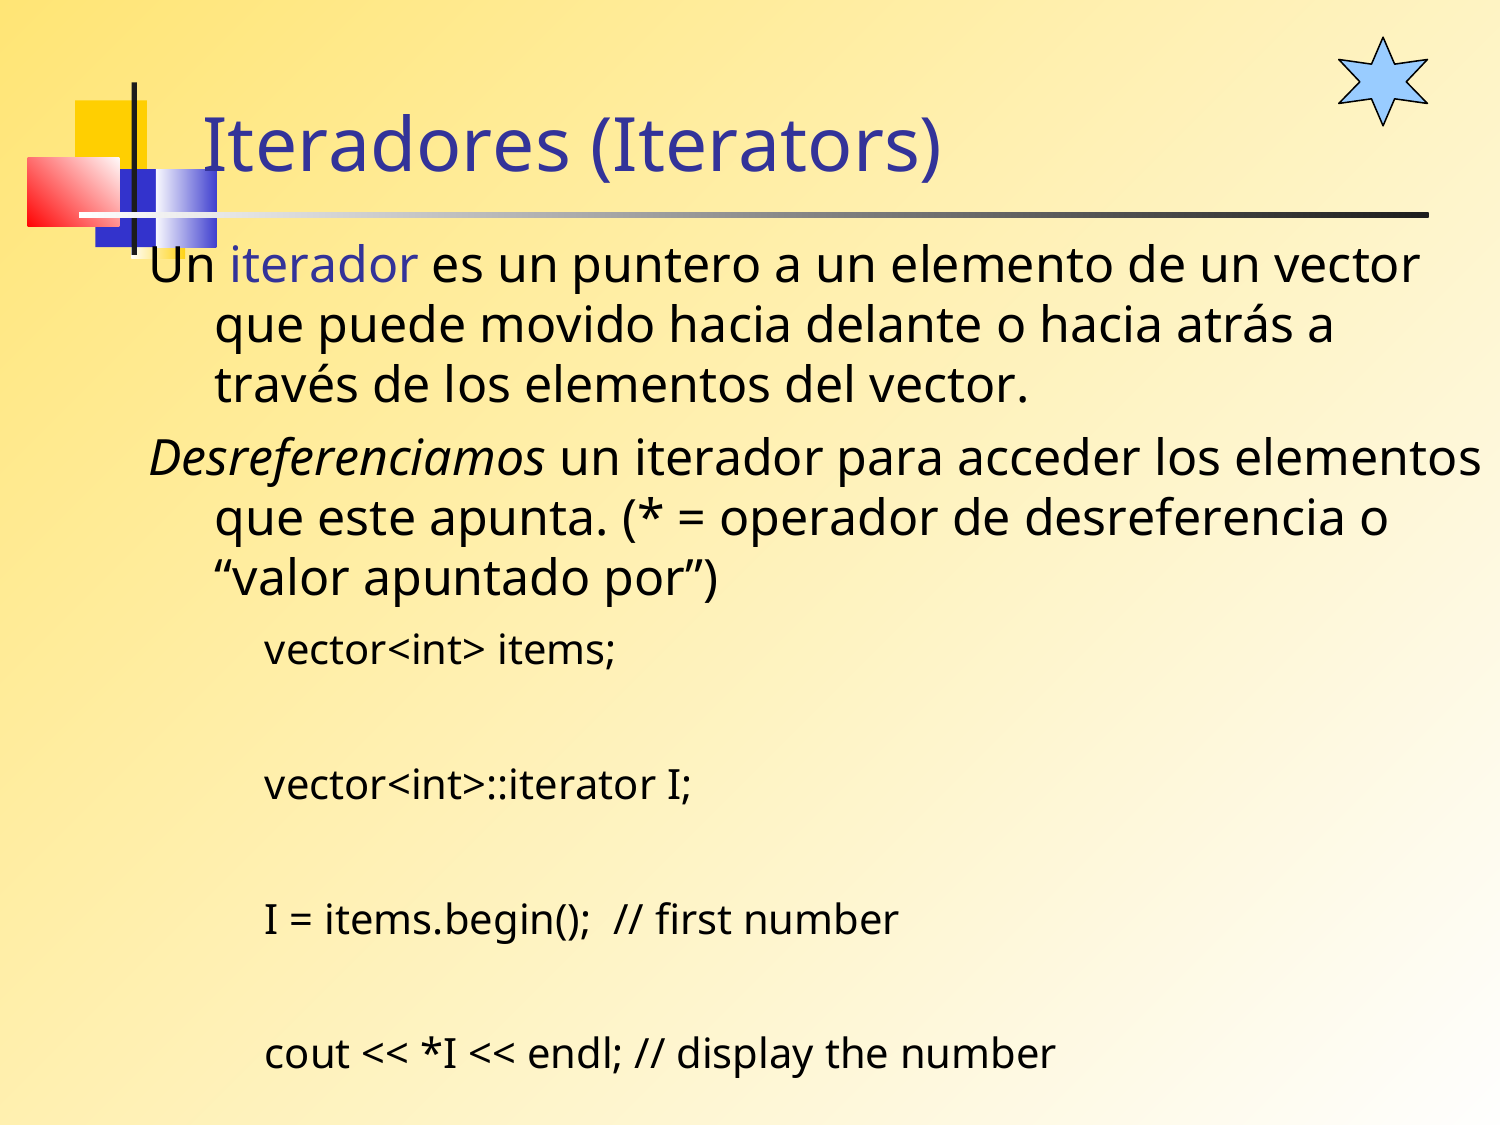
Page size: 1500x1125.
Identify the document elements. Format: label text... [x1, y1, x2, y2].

list vector<int> items; vector<int>::iterator I; I = items.begin(); // first number cout << *I << endl; // display the number [249, 612, 1401, 1101]
text_box [1338, 37, 1428, 126]
text_box Un iterador es un puntero a un elemento de un vector que puede movido hacia delante o hacia atrás a través de los elementos del vector. Desreferenciamos un iterador para acceder los elementos que este apunta. (* = operador de desreferencia o “valor apuntado por”)‏ [124, 224, 1500, 613]
title Iteradores (Iterators)‏ [187, 37, 1466, 201]
